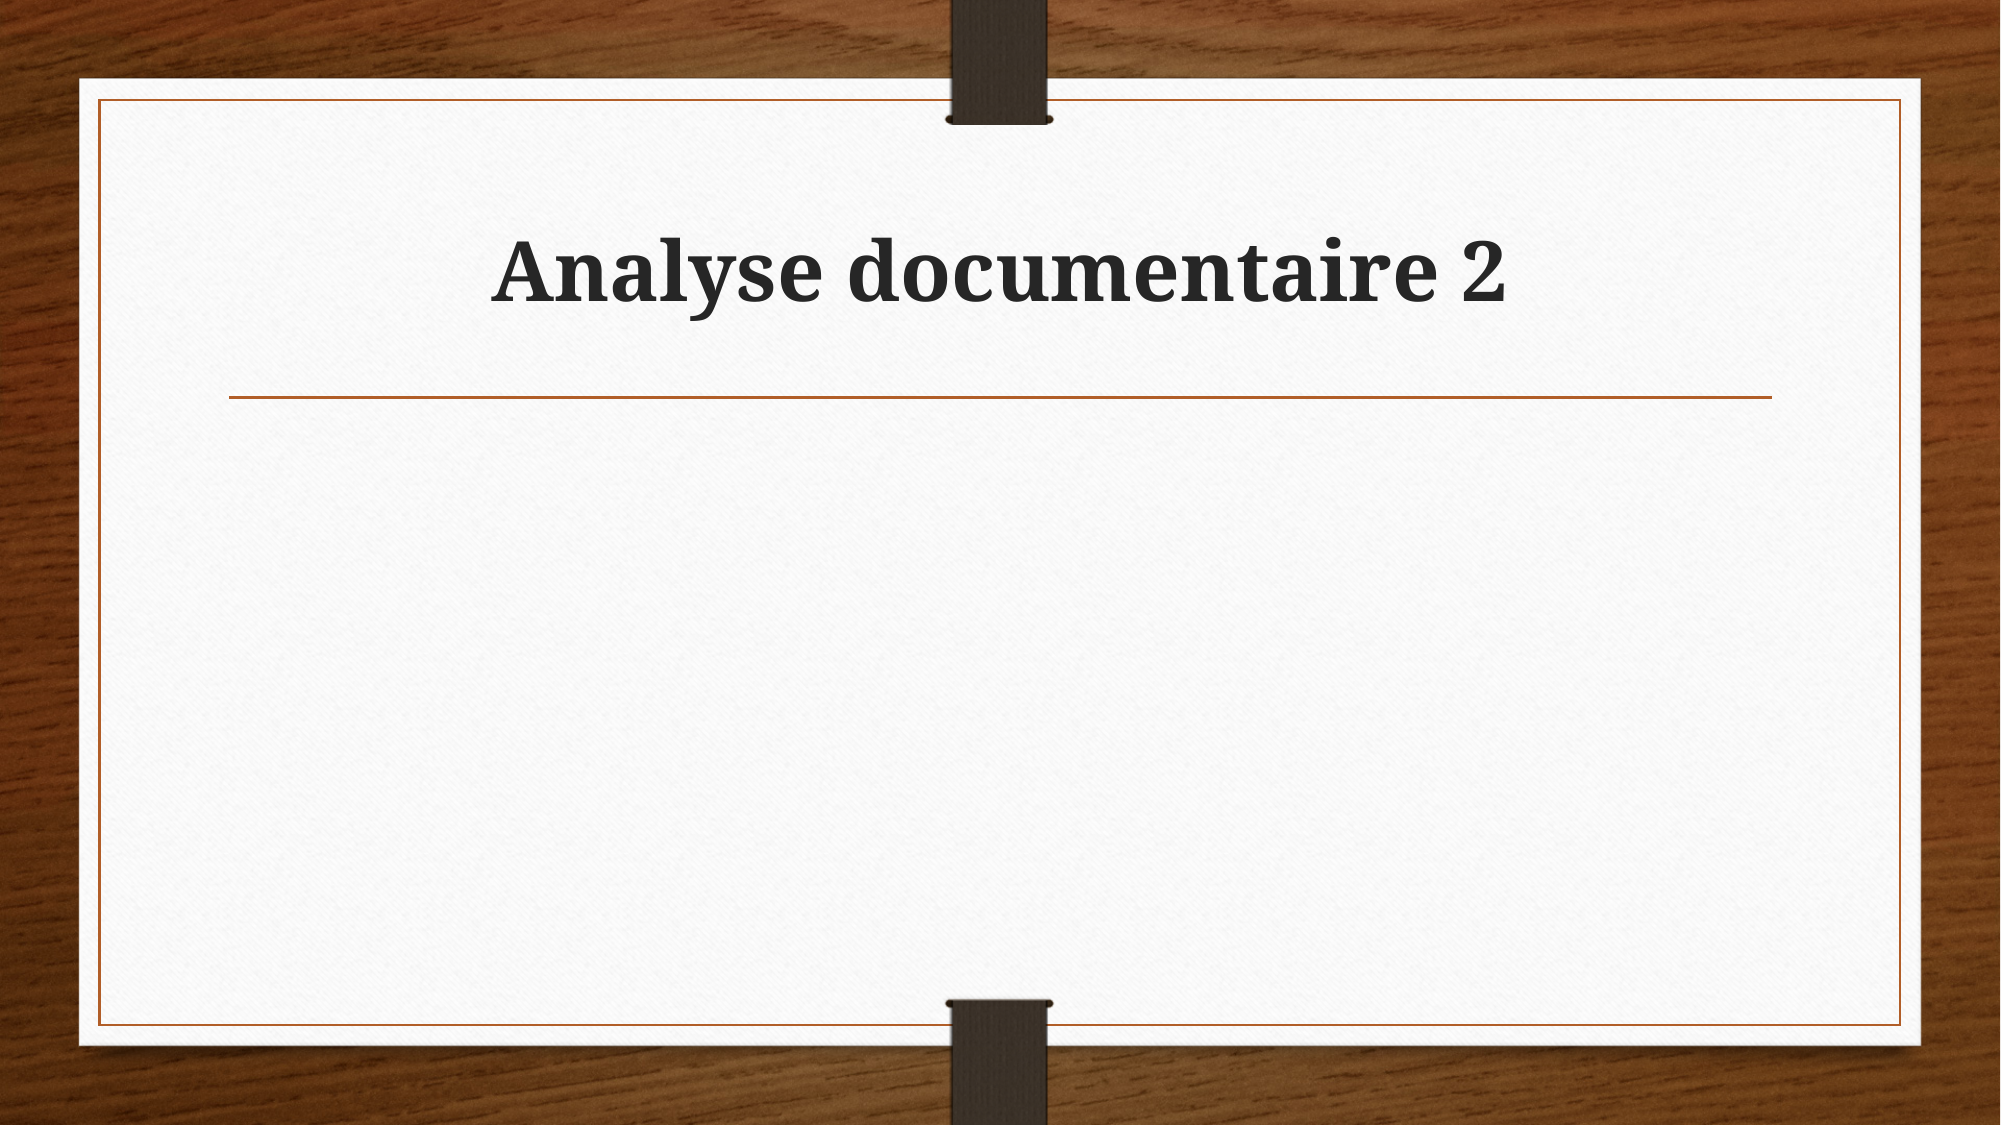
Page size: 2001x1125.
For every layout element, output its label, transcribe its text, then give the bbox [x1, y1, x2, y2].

title Analyse documentaire 2 [212, 161, 1788, 376]
